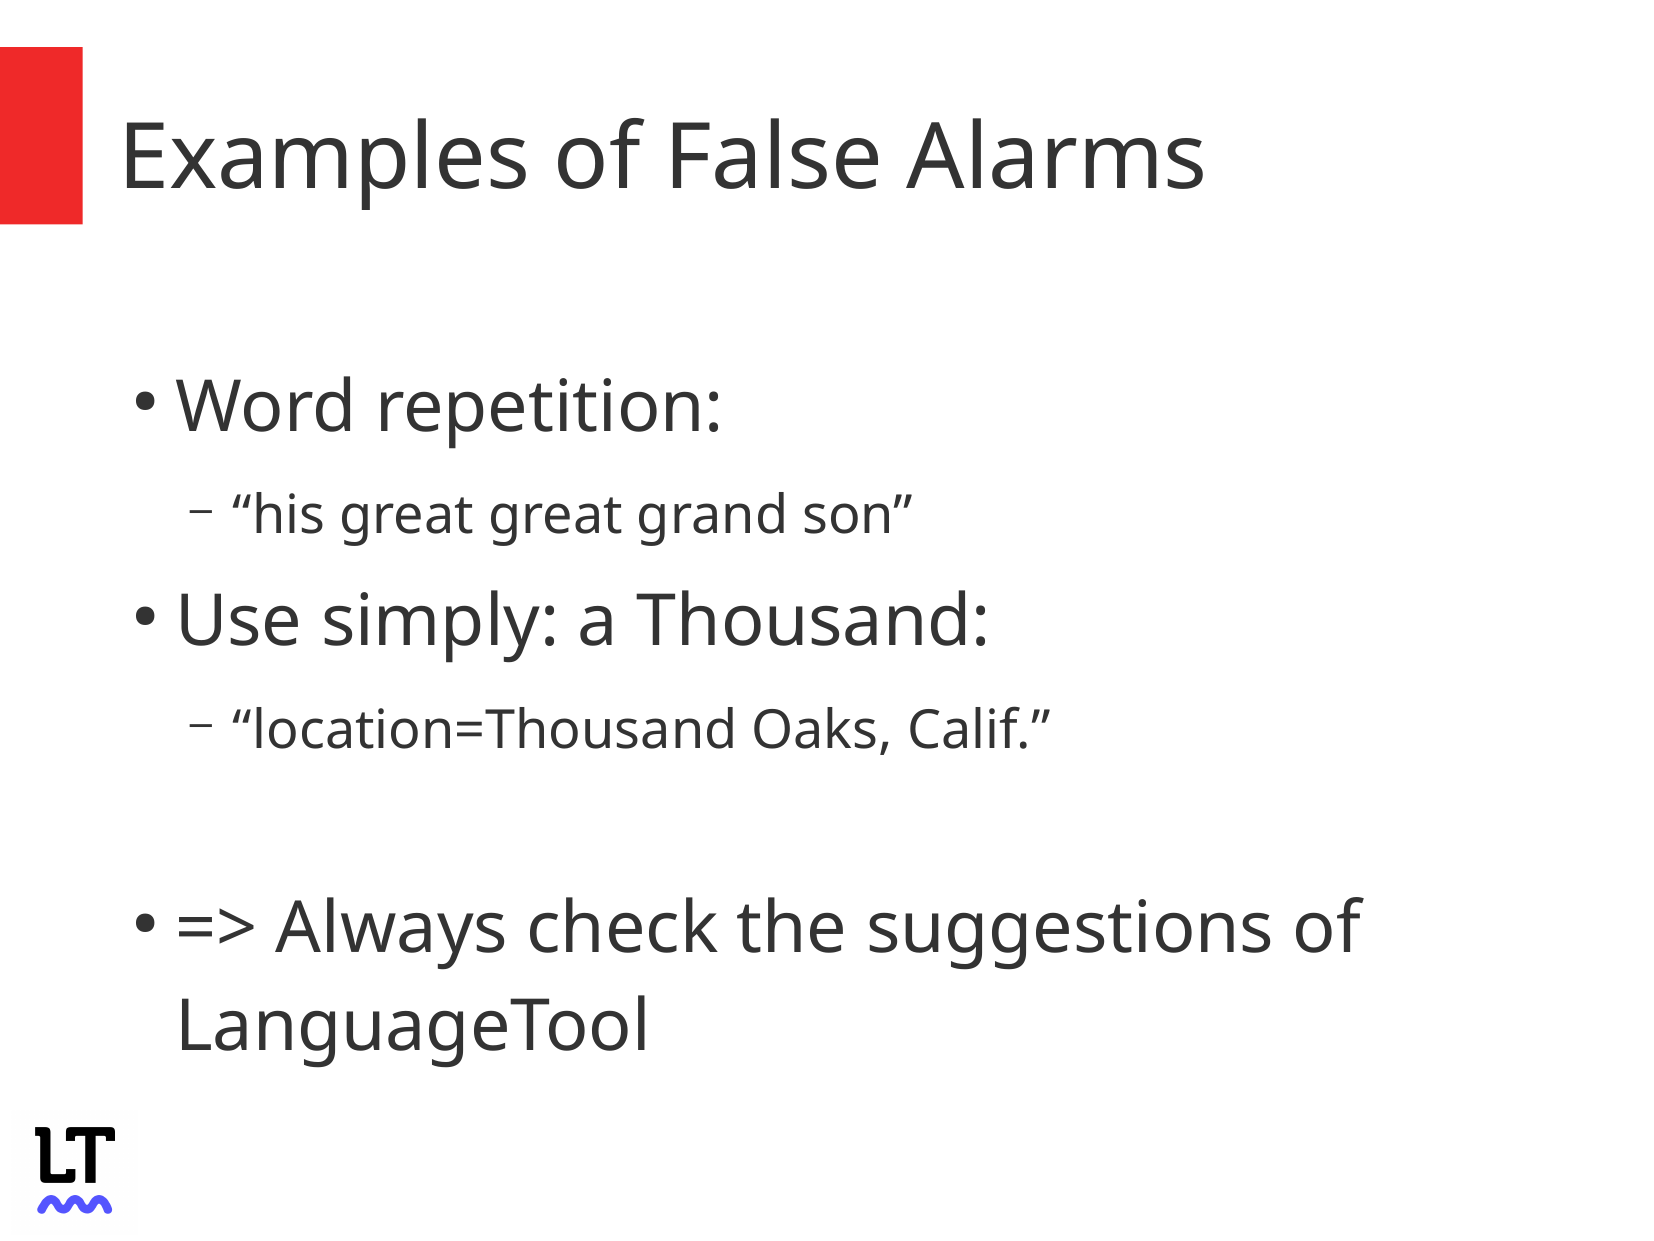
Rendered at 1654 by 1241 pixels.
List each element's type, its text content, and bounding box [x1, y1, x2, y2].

list Word repetition: “his great great grand son” Use simply: a Thousand: “location=Thousand Oaks, Calif.” => Always check the suggestions of LanguageTool [118, 354, 1536, 1074]
title Examples of False Alarms [118, 49, 1571, 257]
picture [11, 1110, 138, 1235]
